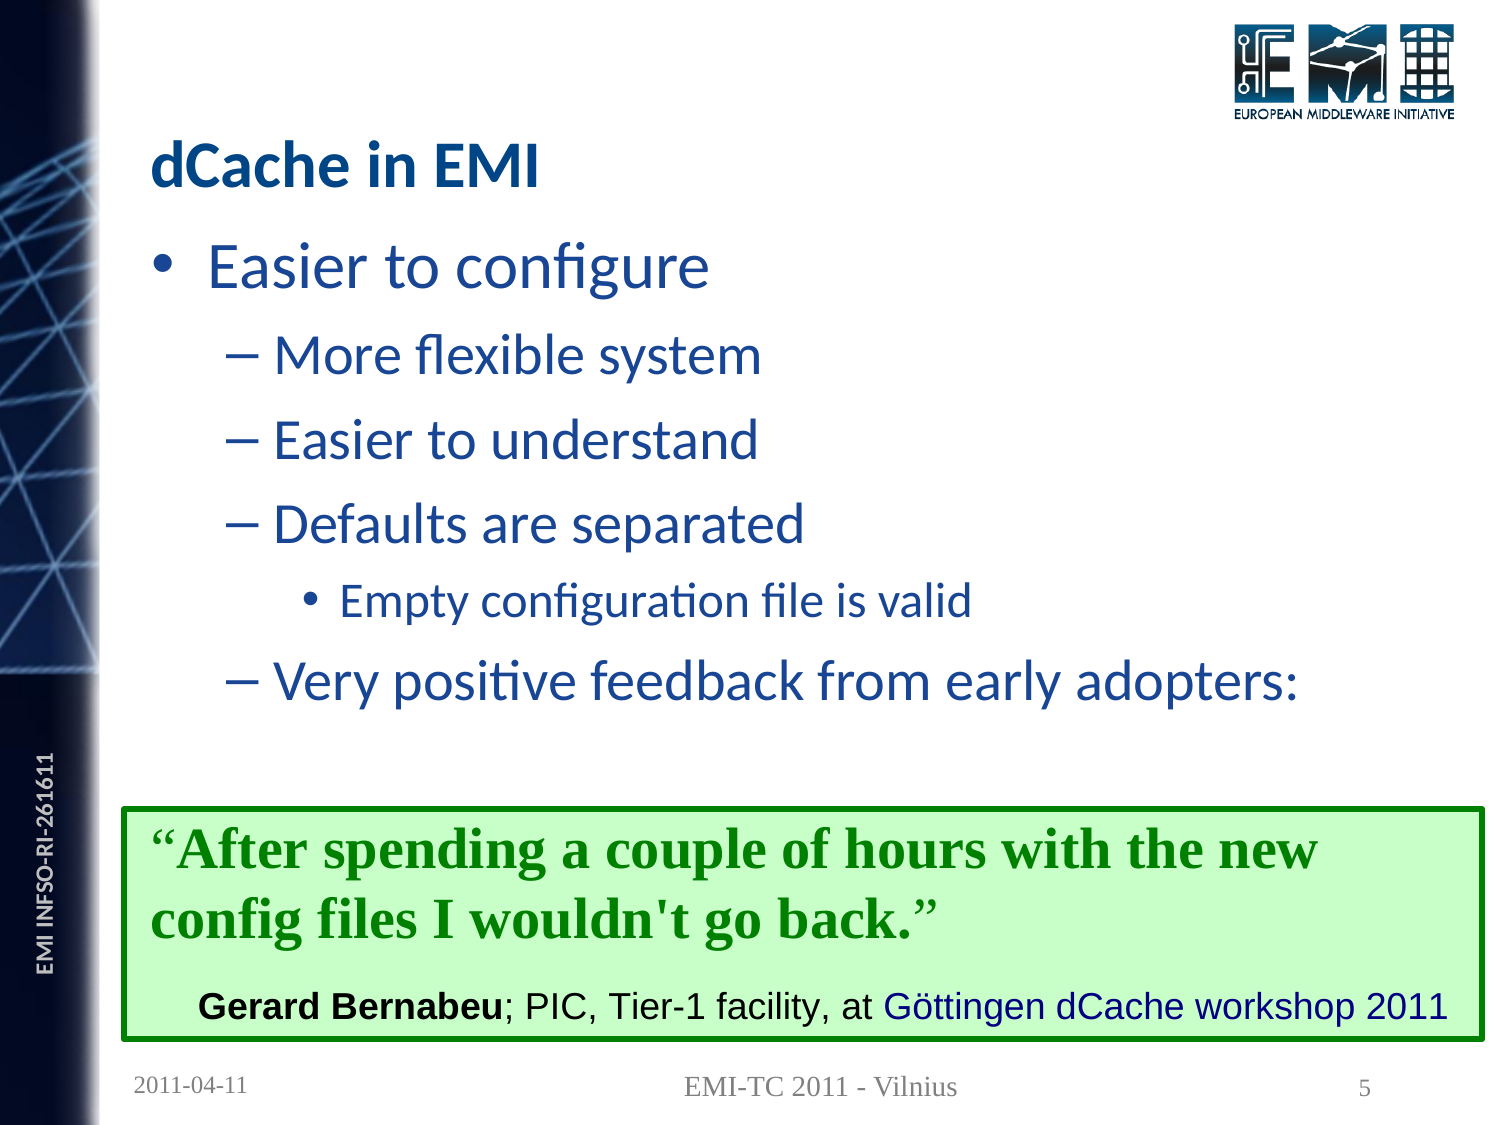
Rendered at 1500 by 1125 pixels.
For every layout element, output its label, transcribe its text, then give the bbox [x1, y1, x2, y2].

list Easier to configure More flexible system Easier to understand Defaults are separated Empty configuration file is valid Very positive feedback from early adopters: [151, 221, 1388, 803]
picture [1185, 8, 1500, 115]
title dCache in EMI [150, 115, 1500, 207]
picture [0, 0, 111, 1125]
text_box [124, 809, 1483, 1040]
text_box “After spending a couple of hours with the new config files I wouldn't go back.” [135, 803, 1453, 958]
text_box Gerard Bernabeu; PIC, Tier-1 facility, at Göttingen dCache workshop 2011 [183, 974, 1477, 1036]
